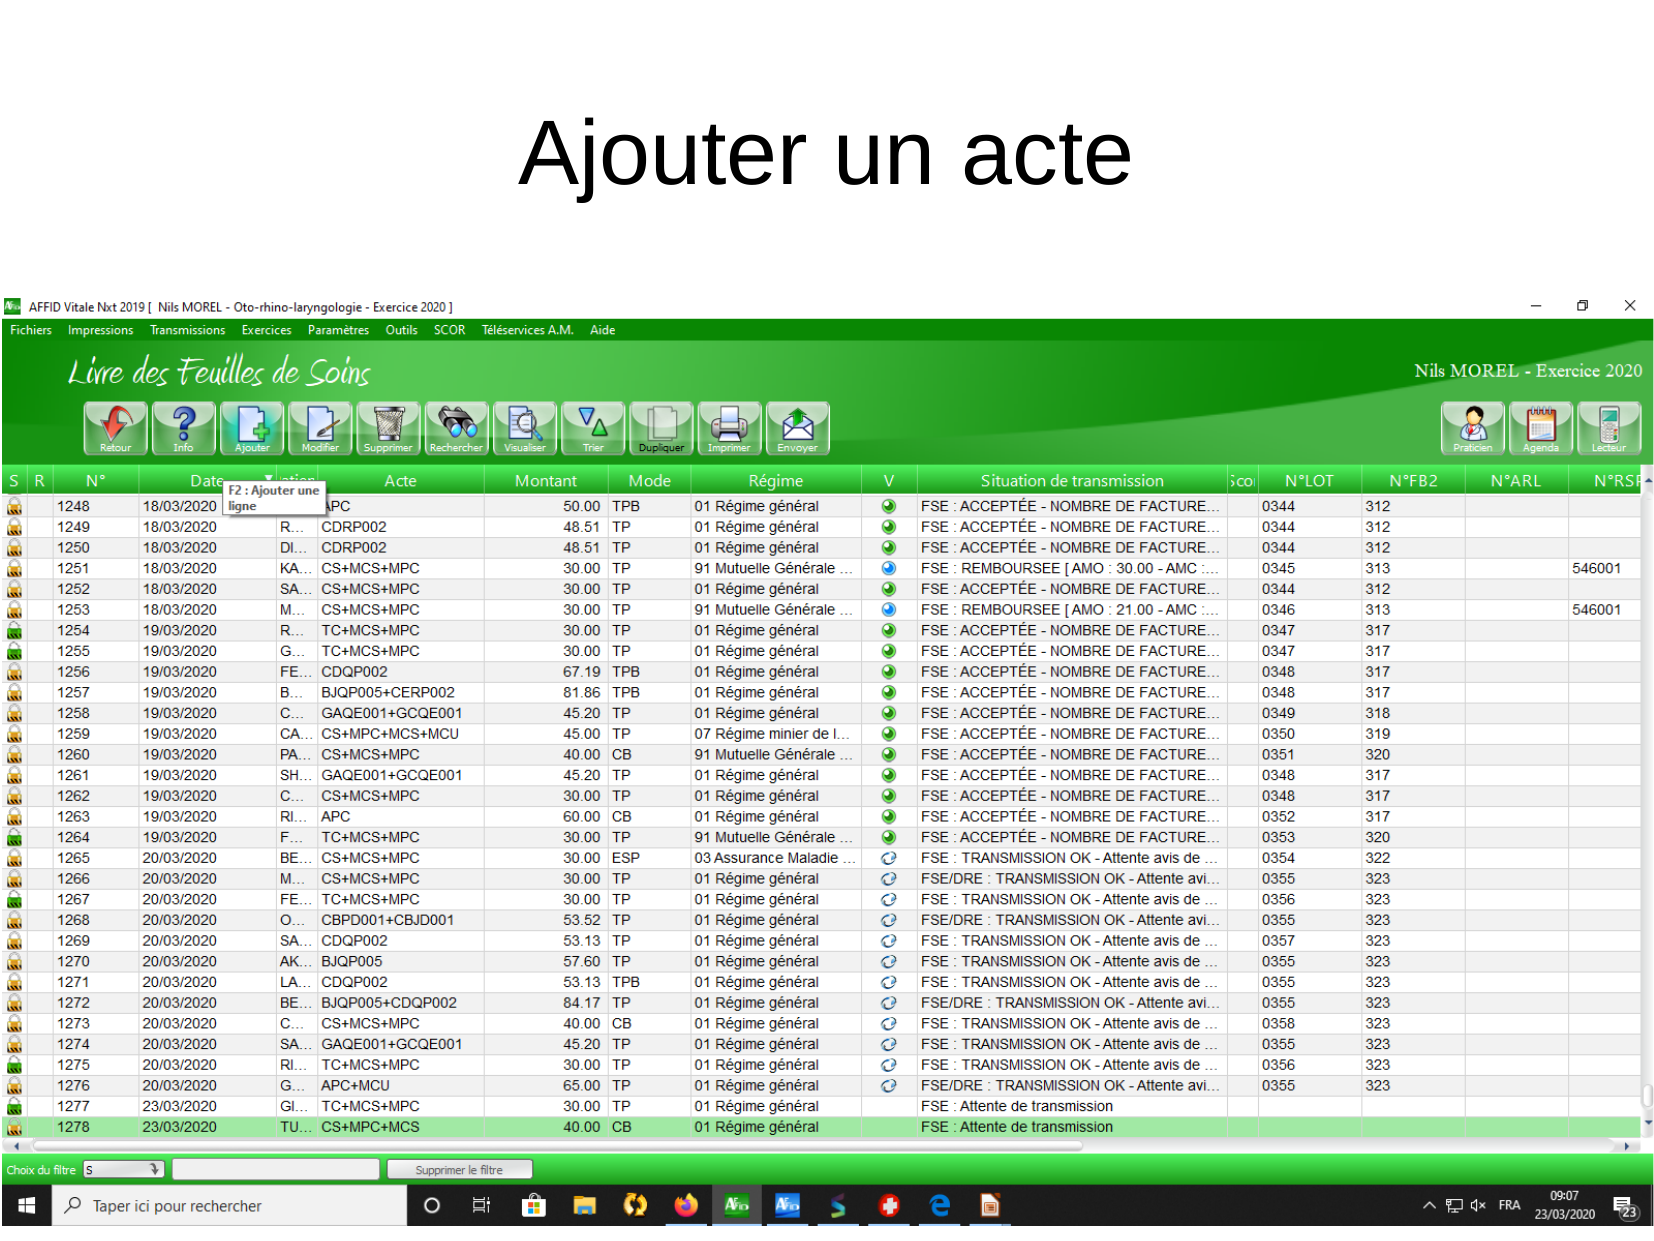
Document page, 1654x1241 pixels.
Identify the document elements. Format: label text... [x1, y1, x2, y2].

picture [2, 295, 1654, 1226]
title Ajouter un acte [82, 49, 1571, 257]
